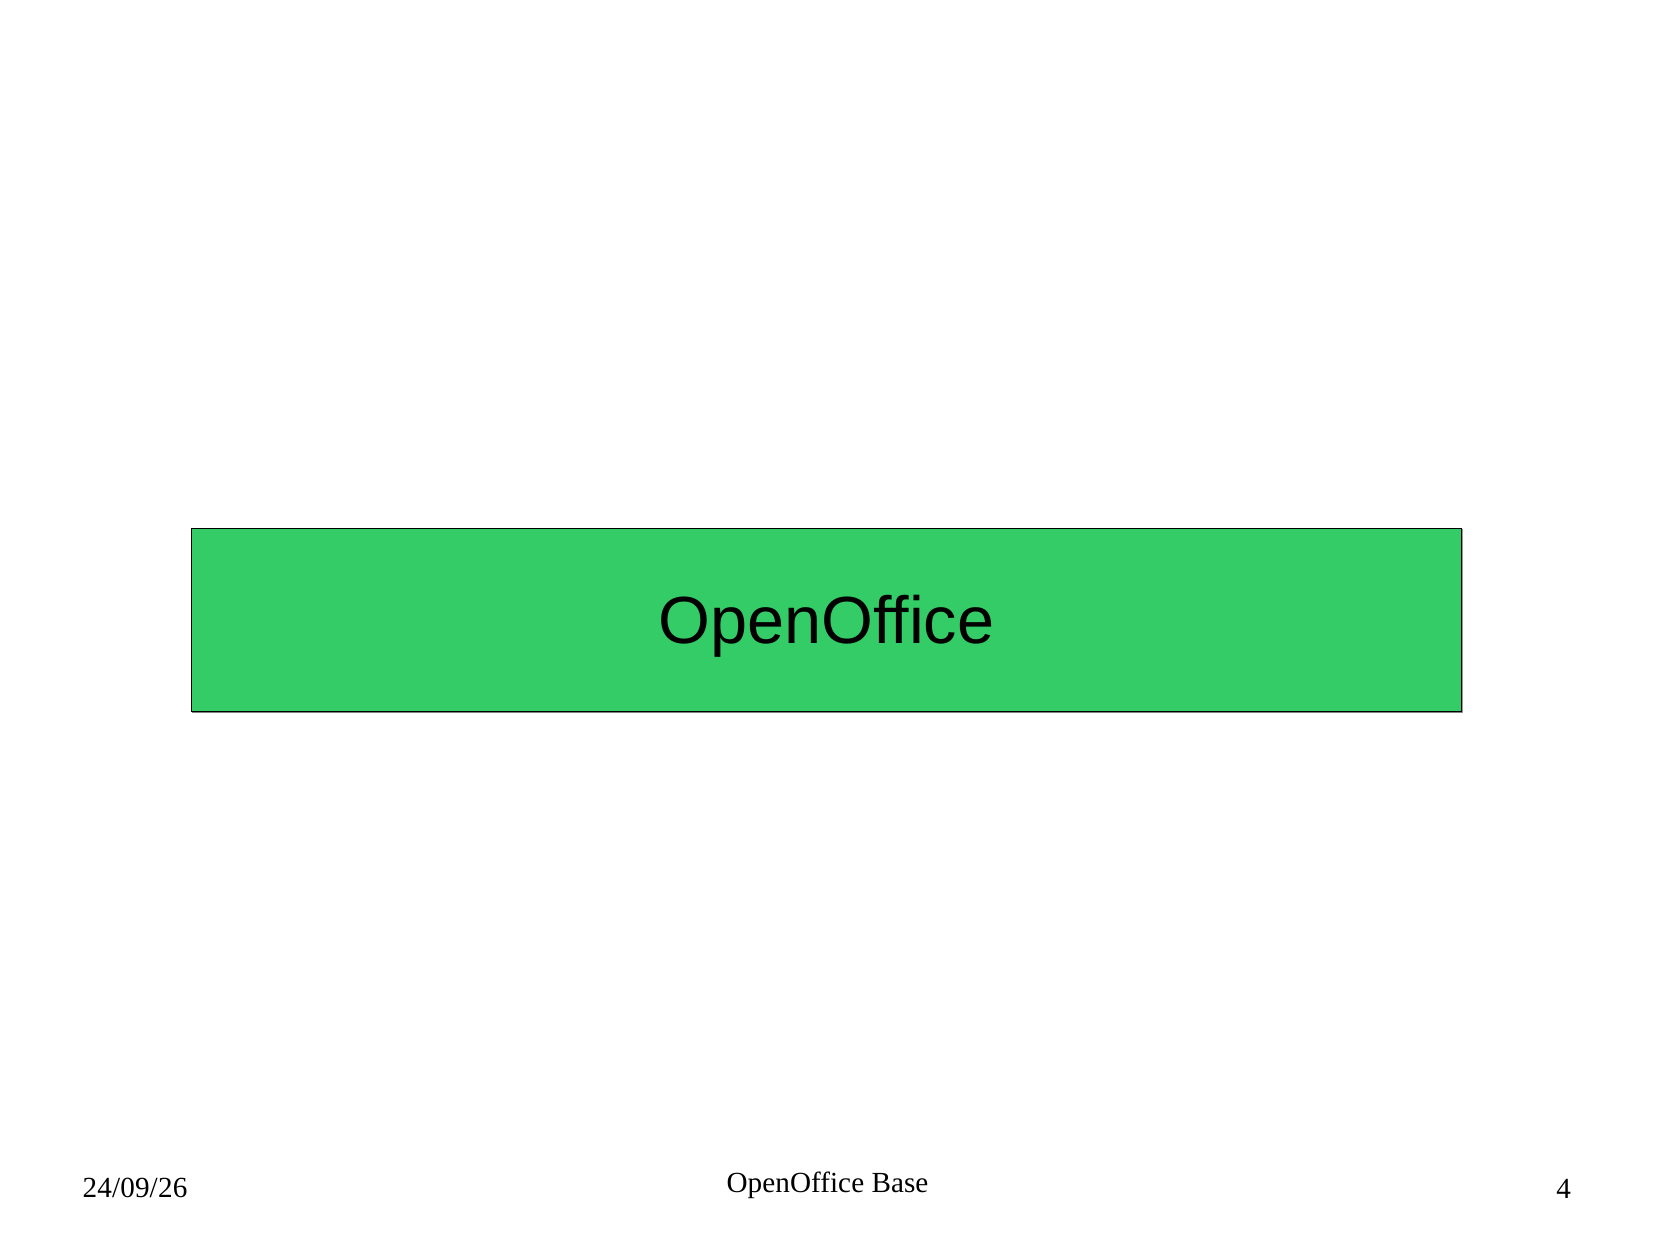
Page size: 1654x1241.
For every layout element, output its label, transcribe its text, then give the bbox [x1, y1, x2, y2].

text_box OpenOffice [191, 528, 1462, 712]
